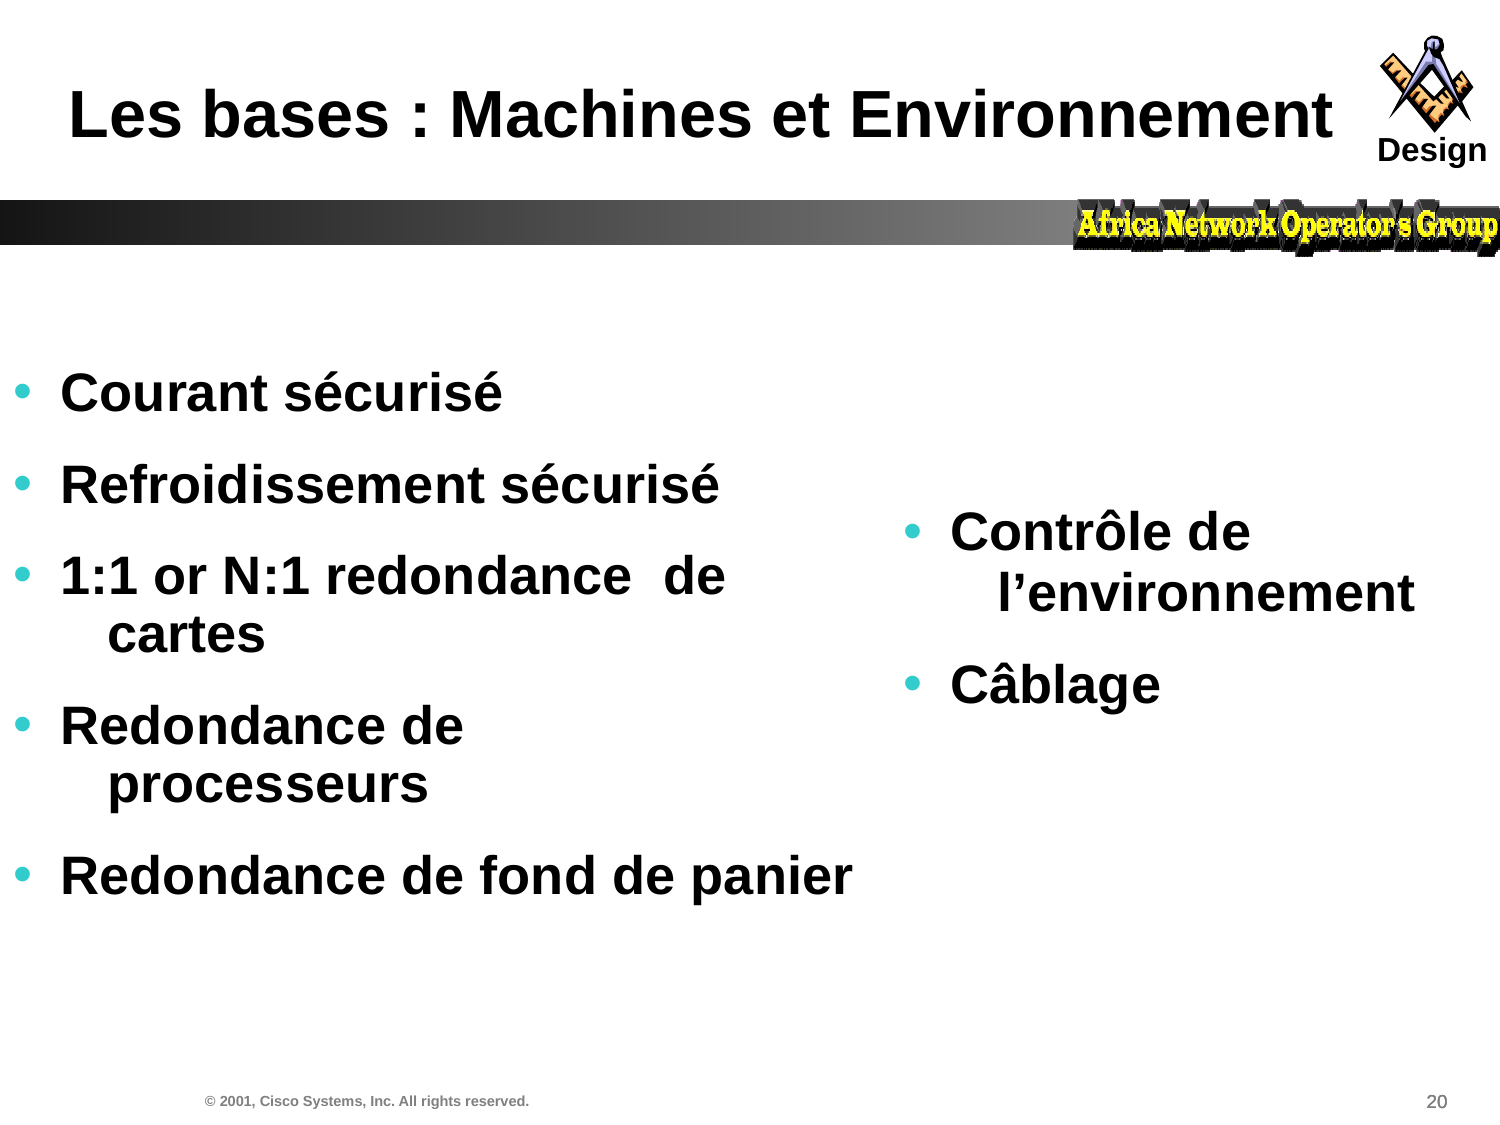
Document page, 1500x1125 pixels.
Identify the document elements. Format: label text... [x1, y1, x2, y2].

picture [1379, 34, 1475, 123]
title Les bases : Machines et Environnement [55, 66, 1379, 155]
list Contrôle de l’environnement Câblage [820, 489, 1500, 723]
picture [1070, 180, 1500, 275]
list Courant sécurisé Refroidissement sécurisé 1:1 or N:1 redondance de cartes Redondance de processeurs Redondance de fond de panier [0, 340, 871, 922]
text_box Design [1365, 123, 1500, 175]
